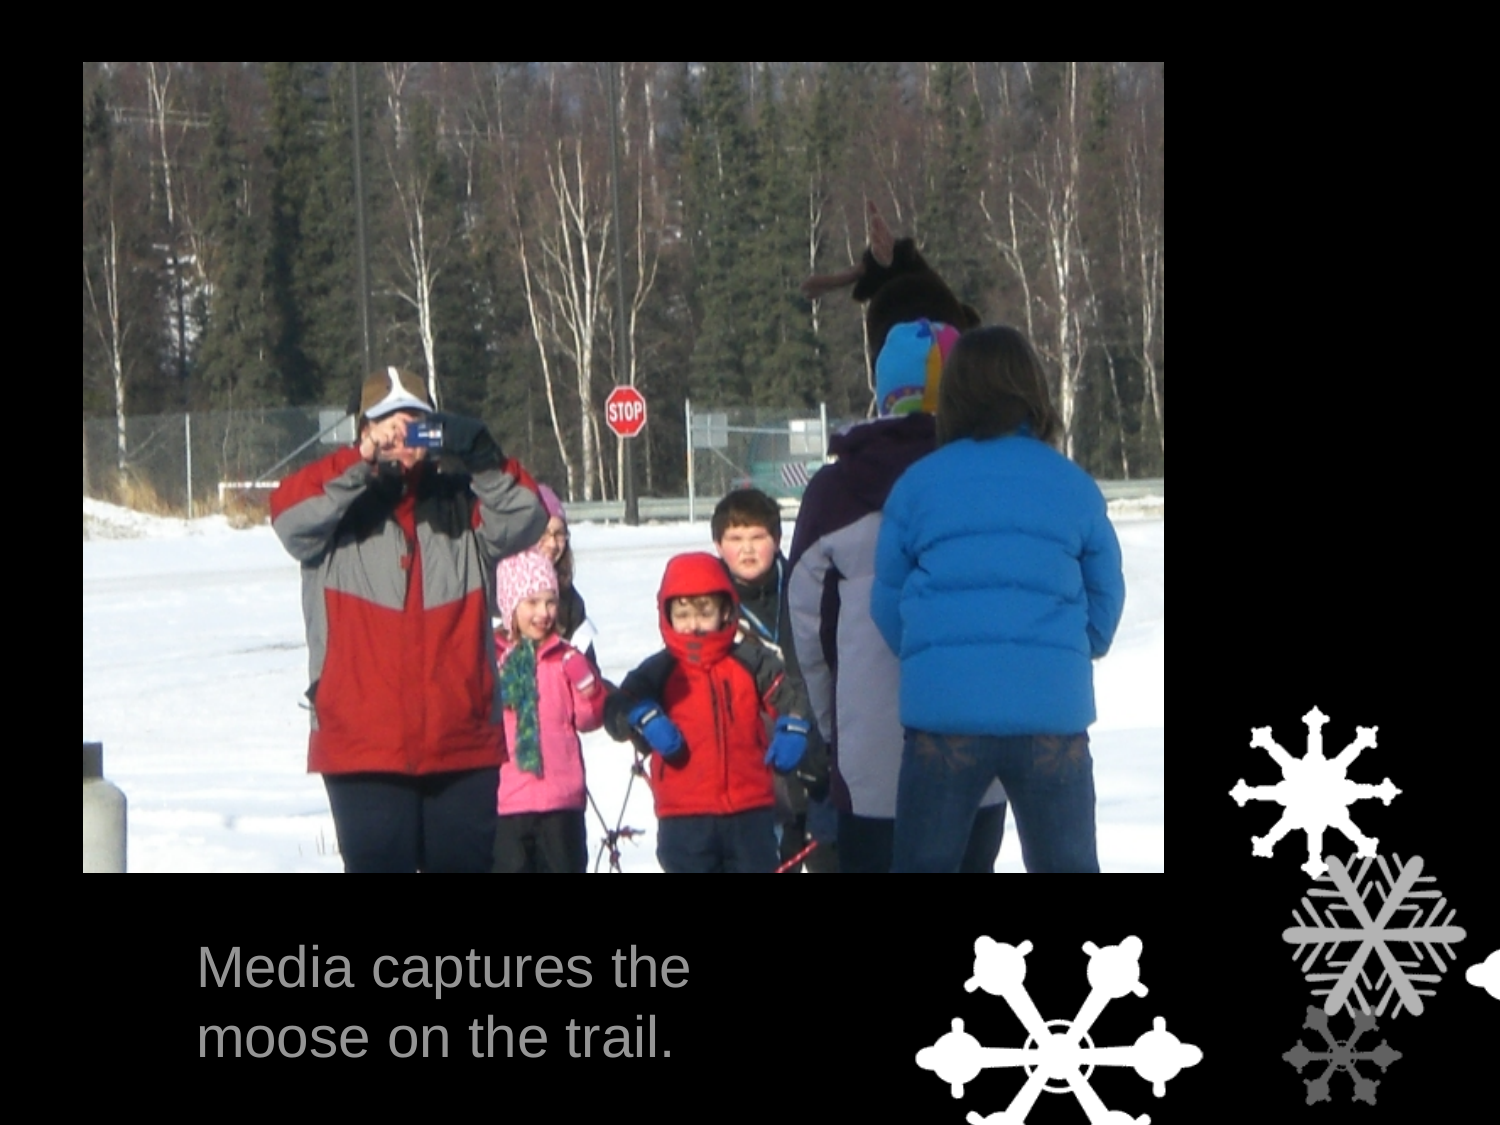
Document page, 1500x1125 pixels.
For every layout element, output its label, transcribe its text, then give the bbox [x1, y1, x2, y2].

picture [83, 62, 1164, 873]
text_box Media captures the moose on the trail. [181, 921, 846, 1079]
